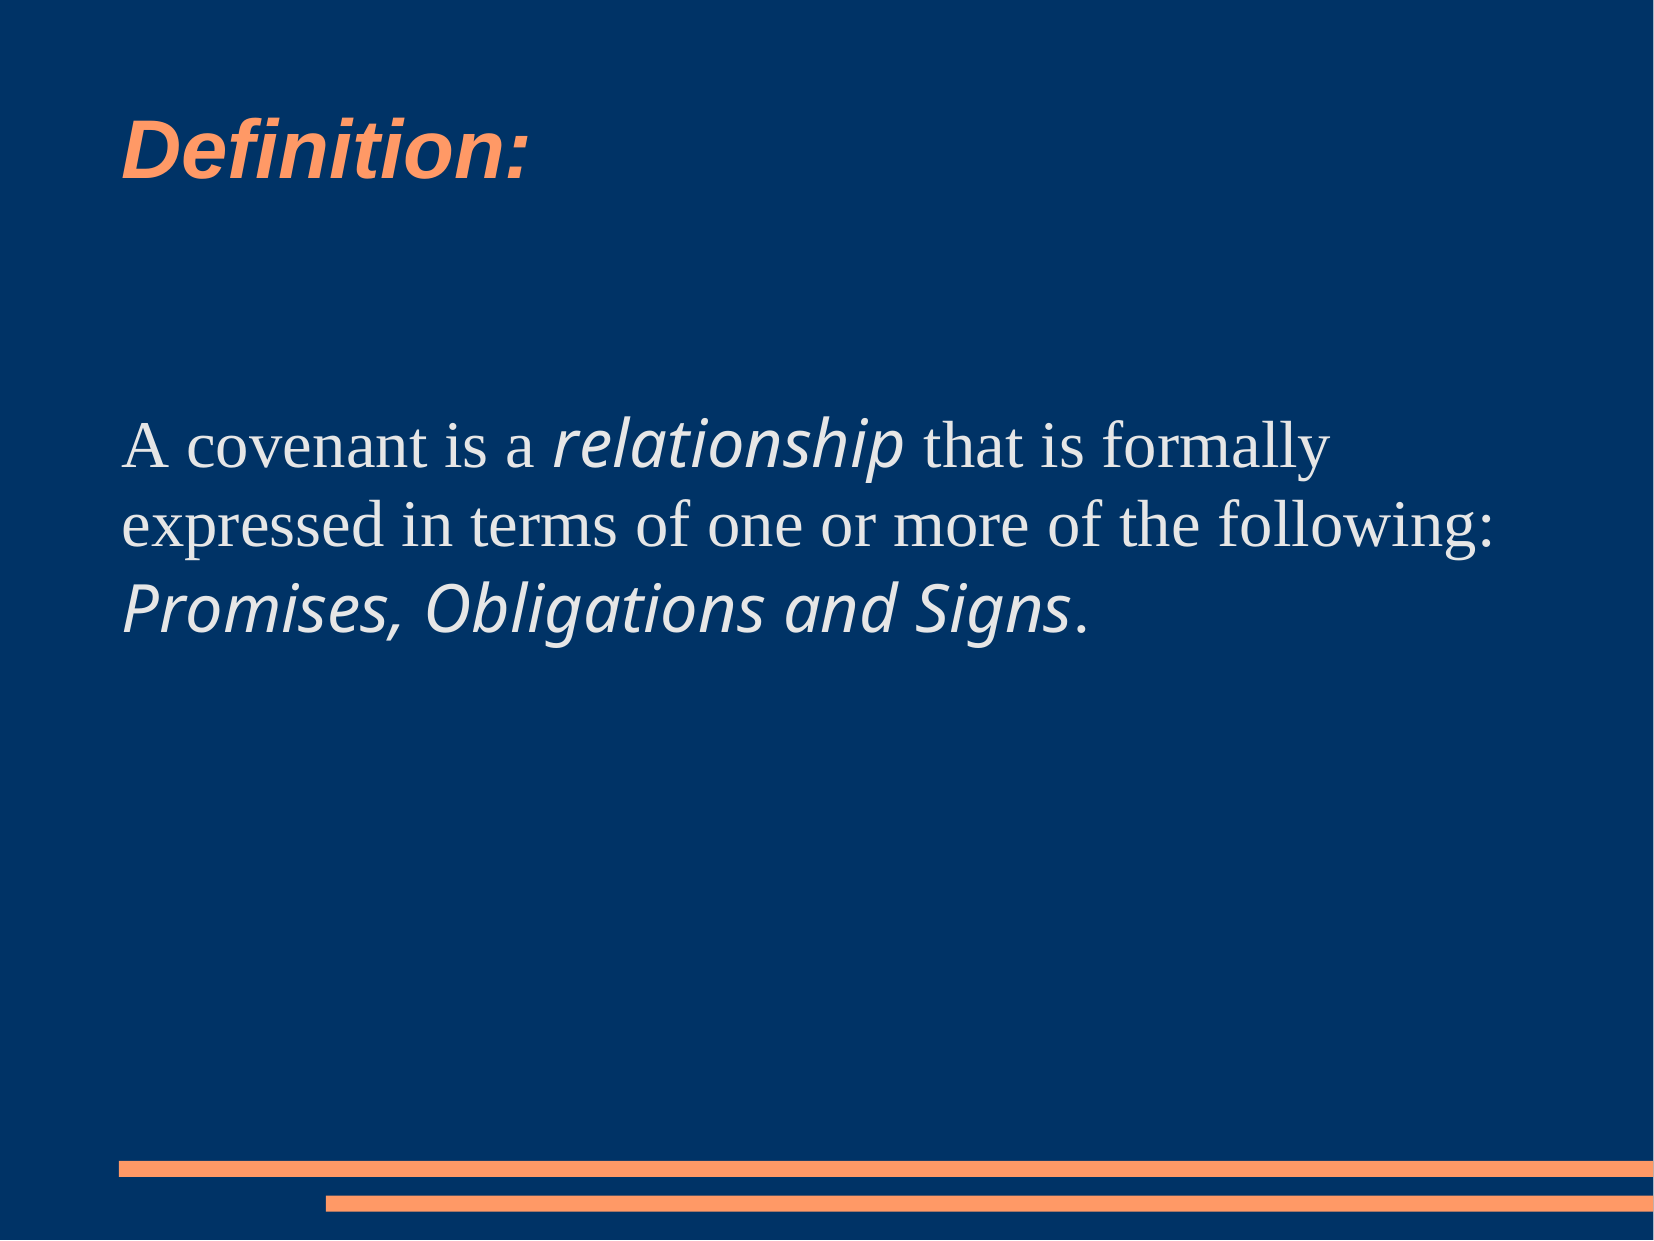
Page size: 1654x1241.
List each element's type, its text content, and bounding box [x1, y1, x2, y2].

title Definition: [121, 46, 1534, 254]
list A covenant is a relationship that is formally expressed in terms of one or more of the following: Promises, Obligations and Signs. [121, 322, 1561, 1133]
